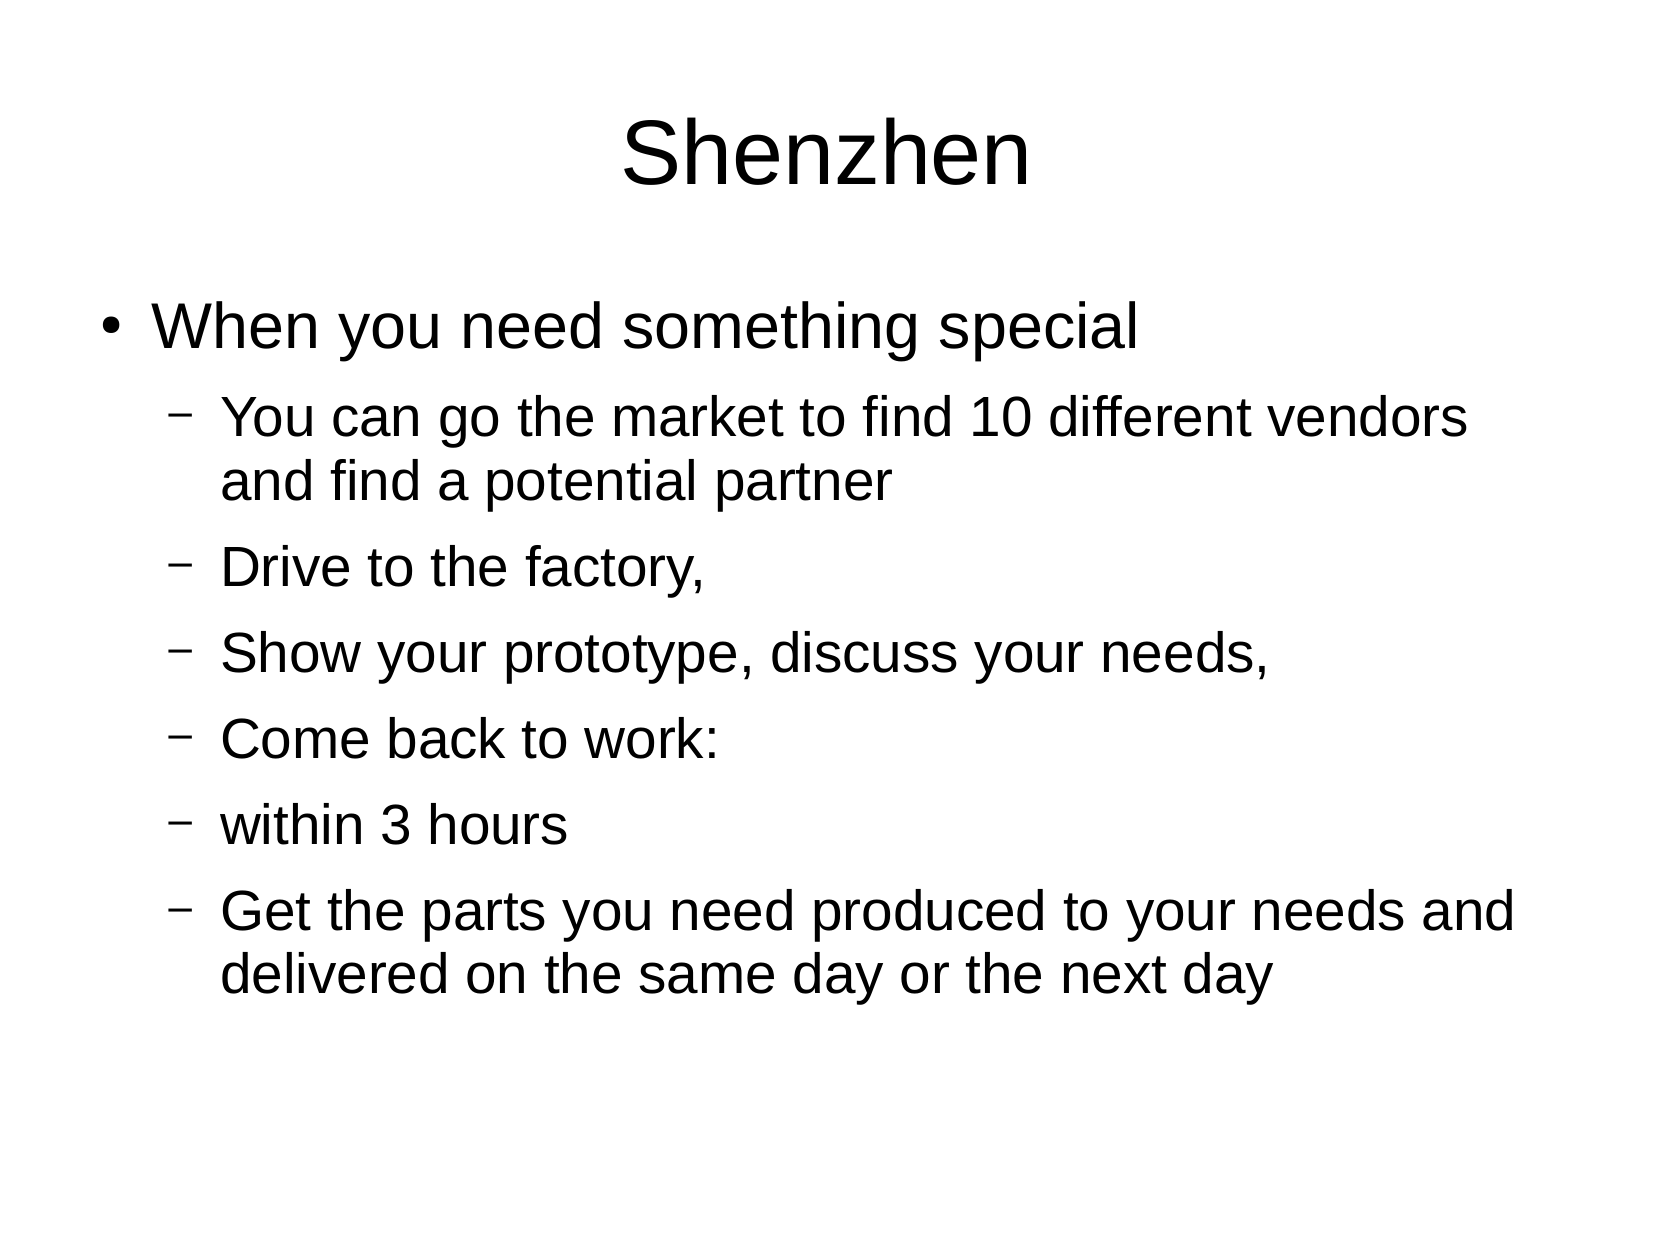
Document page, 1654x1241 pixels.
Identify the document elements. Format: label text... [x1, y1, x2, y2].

title Shenzhen [82, 49, 1571, 257]
list When you need something special You can go the market to find 10 different vendors and find a potential partner Drive to the factory, Show your prototype, discuss your needs, Come back to work: within 3 hours Get the parts you need produced to your needs and delivered on the same day or the next day [82, 290, 1571, 1010]
